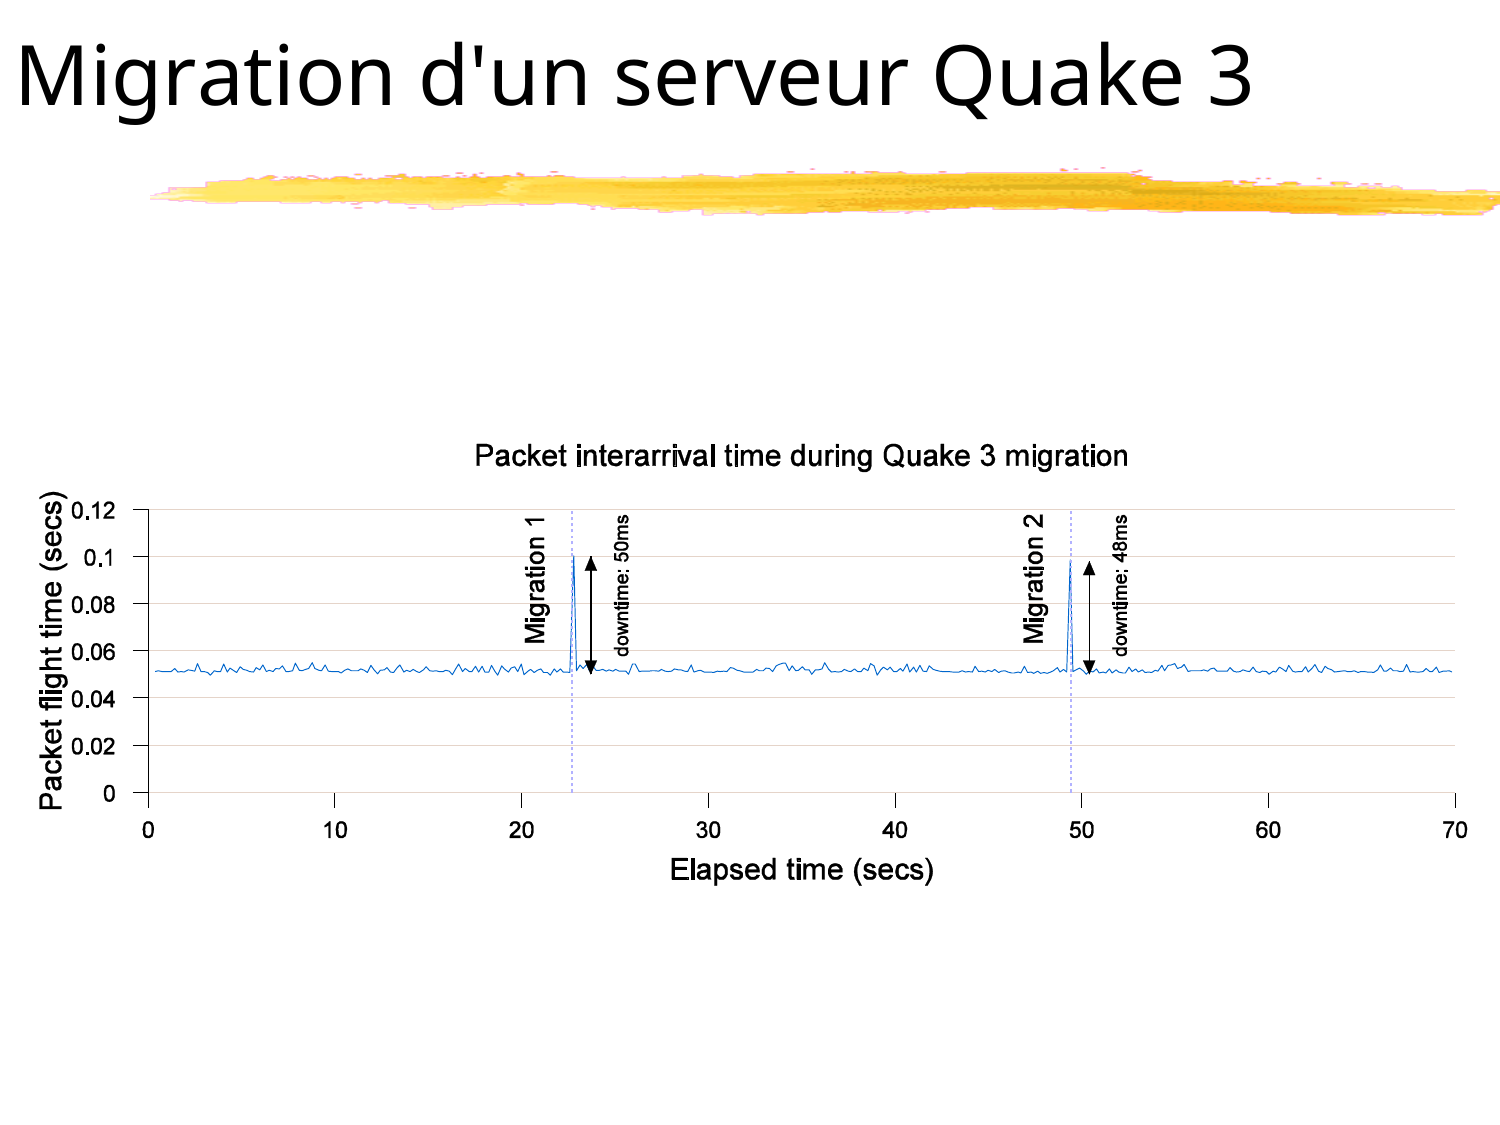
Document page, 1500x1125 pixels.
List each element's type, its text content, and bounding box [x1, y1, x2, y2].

picture [0, 403, 1500, 906]
picture [150, 162, 1500, 226]
title Migration d'un serveur Quake 3 [0, 0, 1500, 133]
